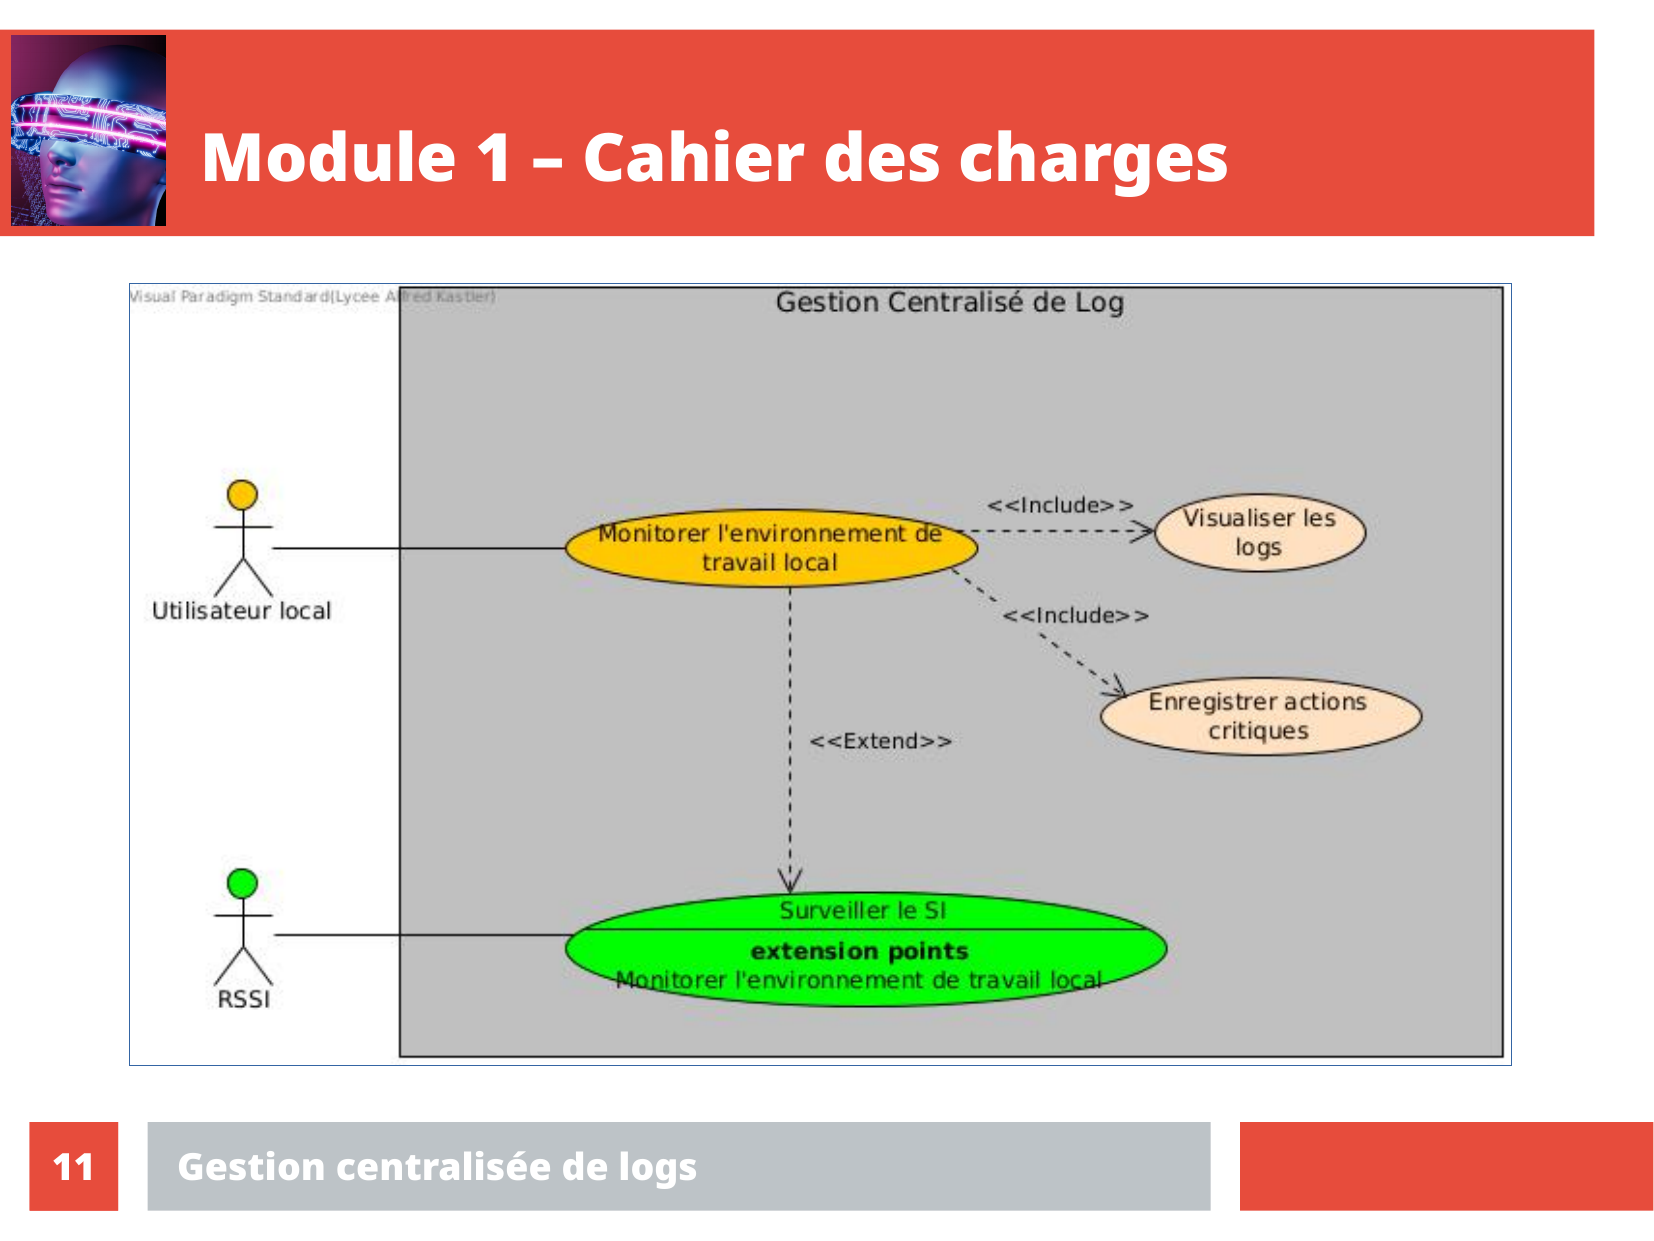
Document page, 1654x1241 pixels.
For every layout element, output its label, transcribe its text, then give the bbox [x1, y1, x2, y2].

picture [129, 283, 1512, 1066]
title Module 1 – Cahier des charges [200, 53, 1571, 201]
picture [11, 35, 166, 226]
